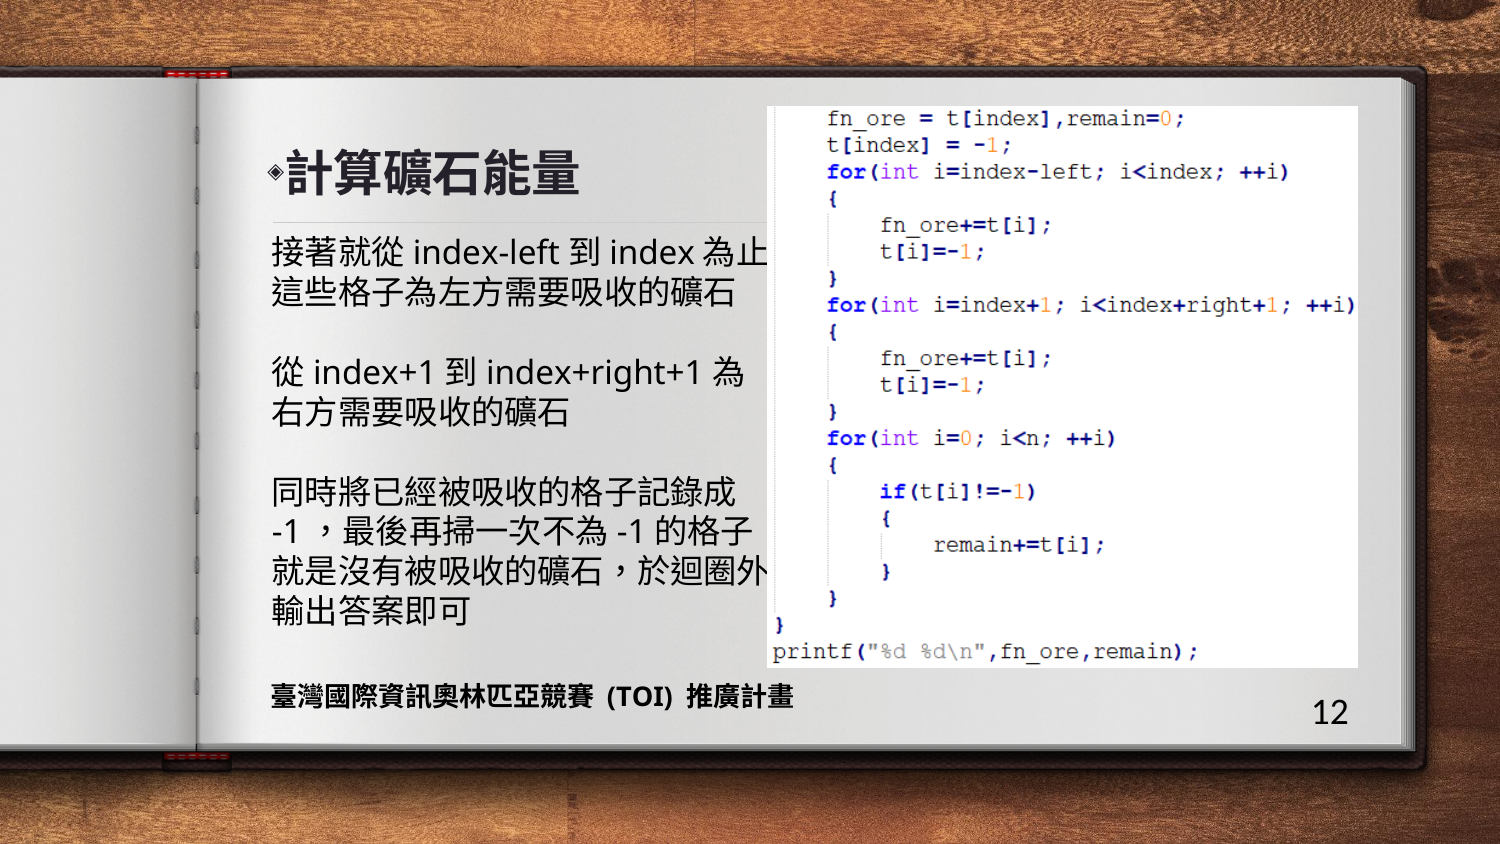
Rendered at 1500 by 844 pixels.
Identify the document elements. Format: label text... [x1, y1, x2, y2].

text_box 接著就從index-left到index為止，這些格子為左方需要吸收的礦石 從index+1到index+right+1為右方需要吸收的礦石 同時將已經被吸收的格子記錄成 -1，最後再掃一次不為-1的格子，就是沒有被吸收的礦石，於迴圈外輸出答案即可 [256, 223, 767, 643]
list 計算礦石能量 [252, 126, 767, 216]
text_box 11 [1295, 672, 1386, 737]
picture [767, 106, 1358, 668]
